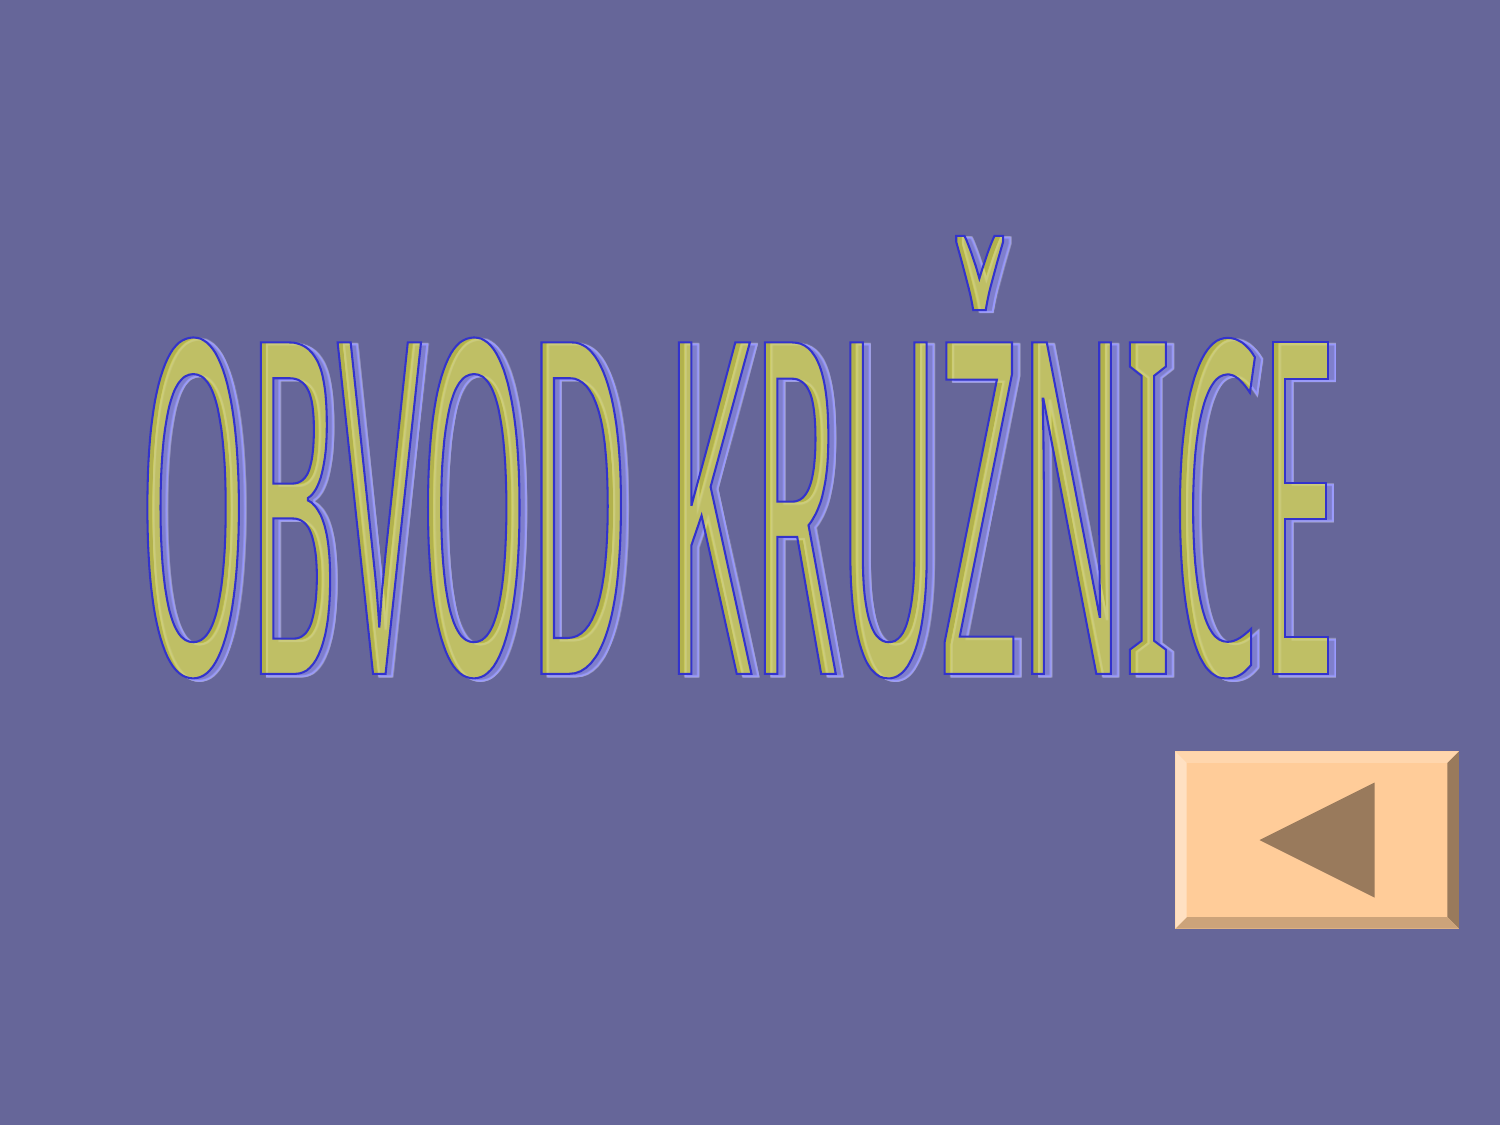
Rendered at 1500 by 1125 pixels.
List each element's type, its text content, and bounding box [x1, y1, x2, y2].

text_box OBVOD KRUŽNICE [337, 342, 422, 674]
text_box OBVOD KRUŽNICE [678, 342, 752, 674]
text_box OBVOD KRUŽNICE [956, 235, 1004, 311]
text_box OBVOD KRUŽNICE [428, 337, 520, 679]
text_box OBVOD KRUŽNICE [147, 337, 239, 679]
text_box OBVOD KRUŽNICE [1272, 342, 1329, 674]
text_box OBVOD KRUŽNICE [764, 342, 836, 674]
text_box OBVOD KRUŽNICE [1129, 342, 1166, 674]
text_box OBVOD KRUŽNICE [944, 342, 1014, 674]
text_box OBVOD KRUŽNICE [260, 342, 331, 674]
text_box [1176, 751, 1459, 929]
text_box OBVOD KRUŽNICE [1032, 342, 1111, 674]
text_box OBVOD KRUŽNICE [1179, 337, 1255, 679]
text_box OBVOD KRUŽNICE [850, 342, 927, 679]
text_box OBVOD KRUŽNICE [541, 342, 621, 674]
